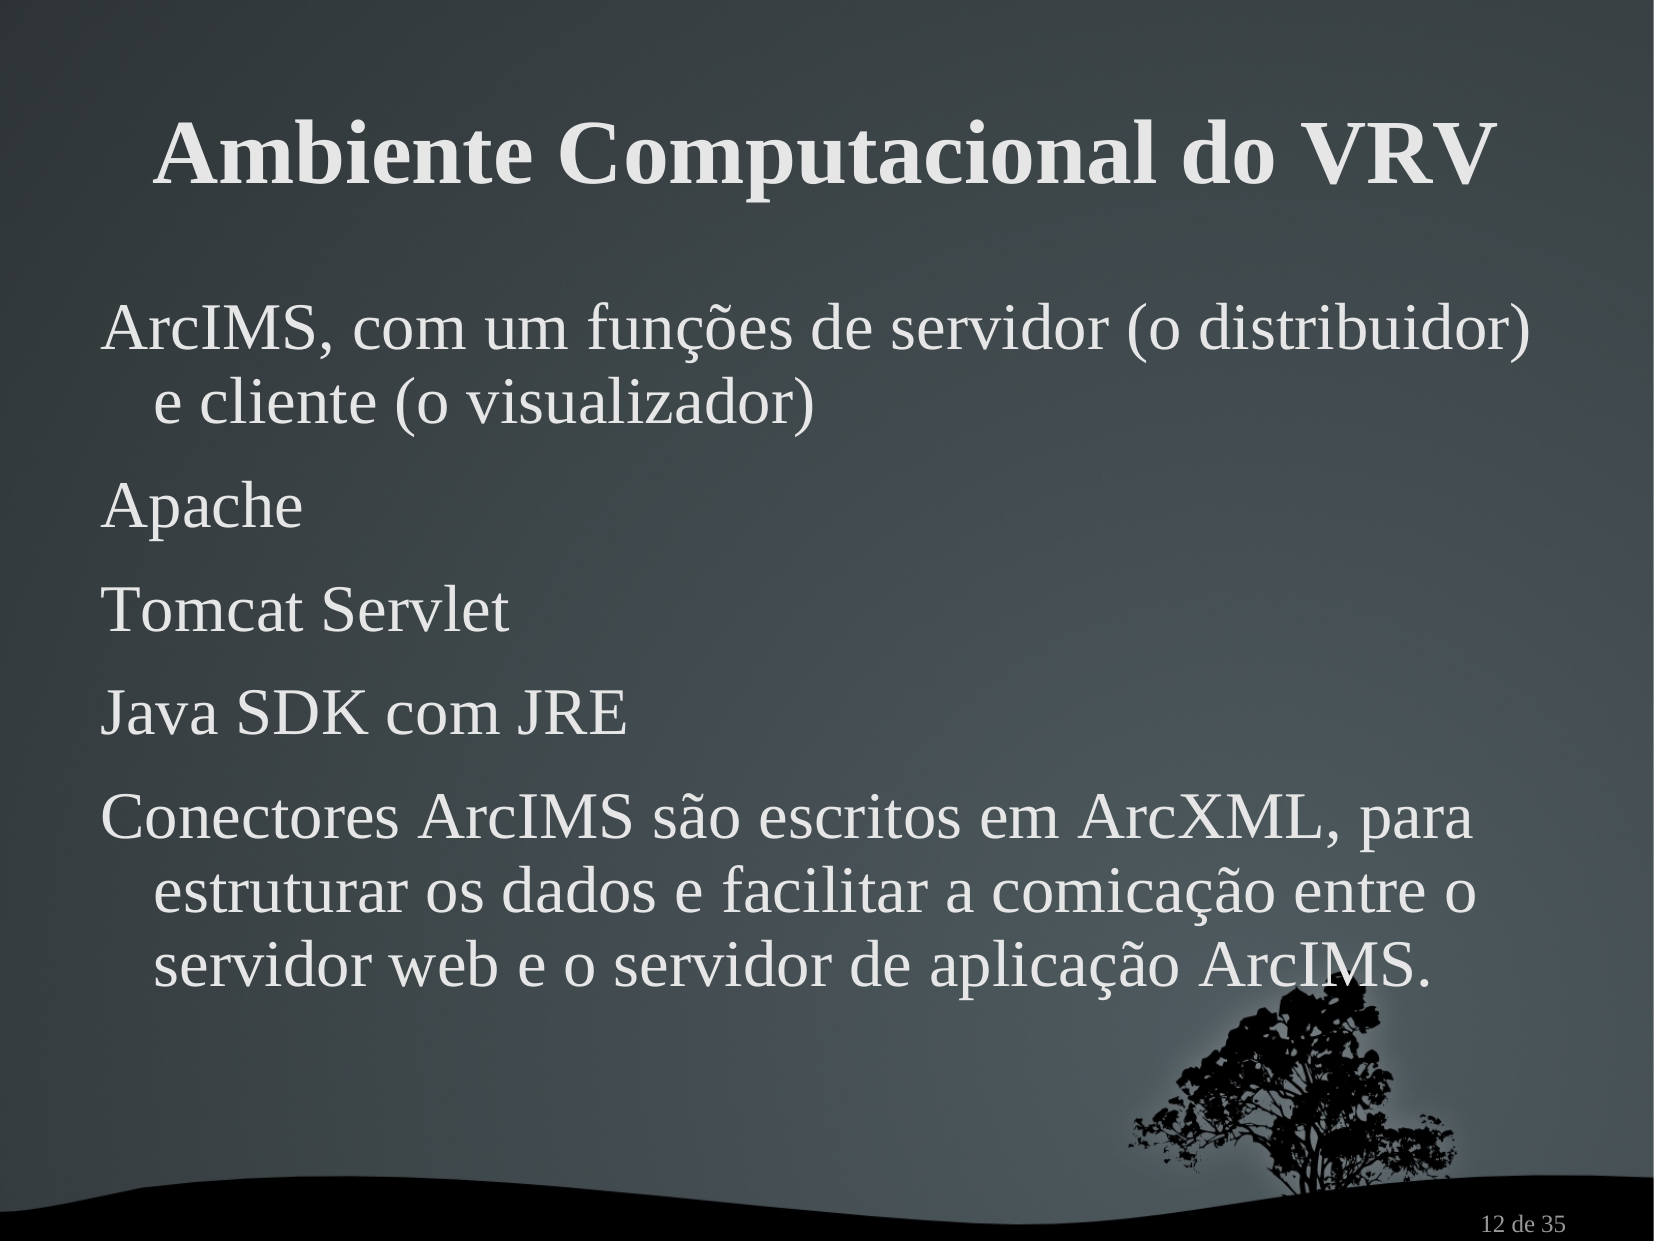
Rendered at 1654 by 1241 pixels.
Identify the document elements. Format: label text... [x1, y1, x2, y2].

list ArcIMS, com um funções de servidor (o distribuidor) e cliente (o visualizador) Apache Tomcat Servlet Java SDK com JRE Conectores ArcIMS são escritos em ArcXML, para estruturar os dados e facilitar a comicação entre o servidor web e o servidor de aplicação ArcIMS. [82, 290, 1571, 1094]
picture [0, 0, 1654, 1241]
title Ambiente Computacional do VRV [82, 56, 1571, 250]
